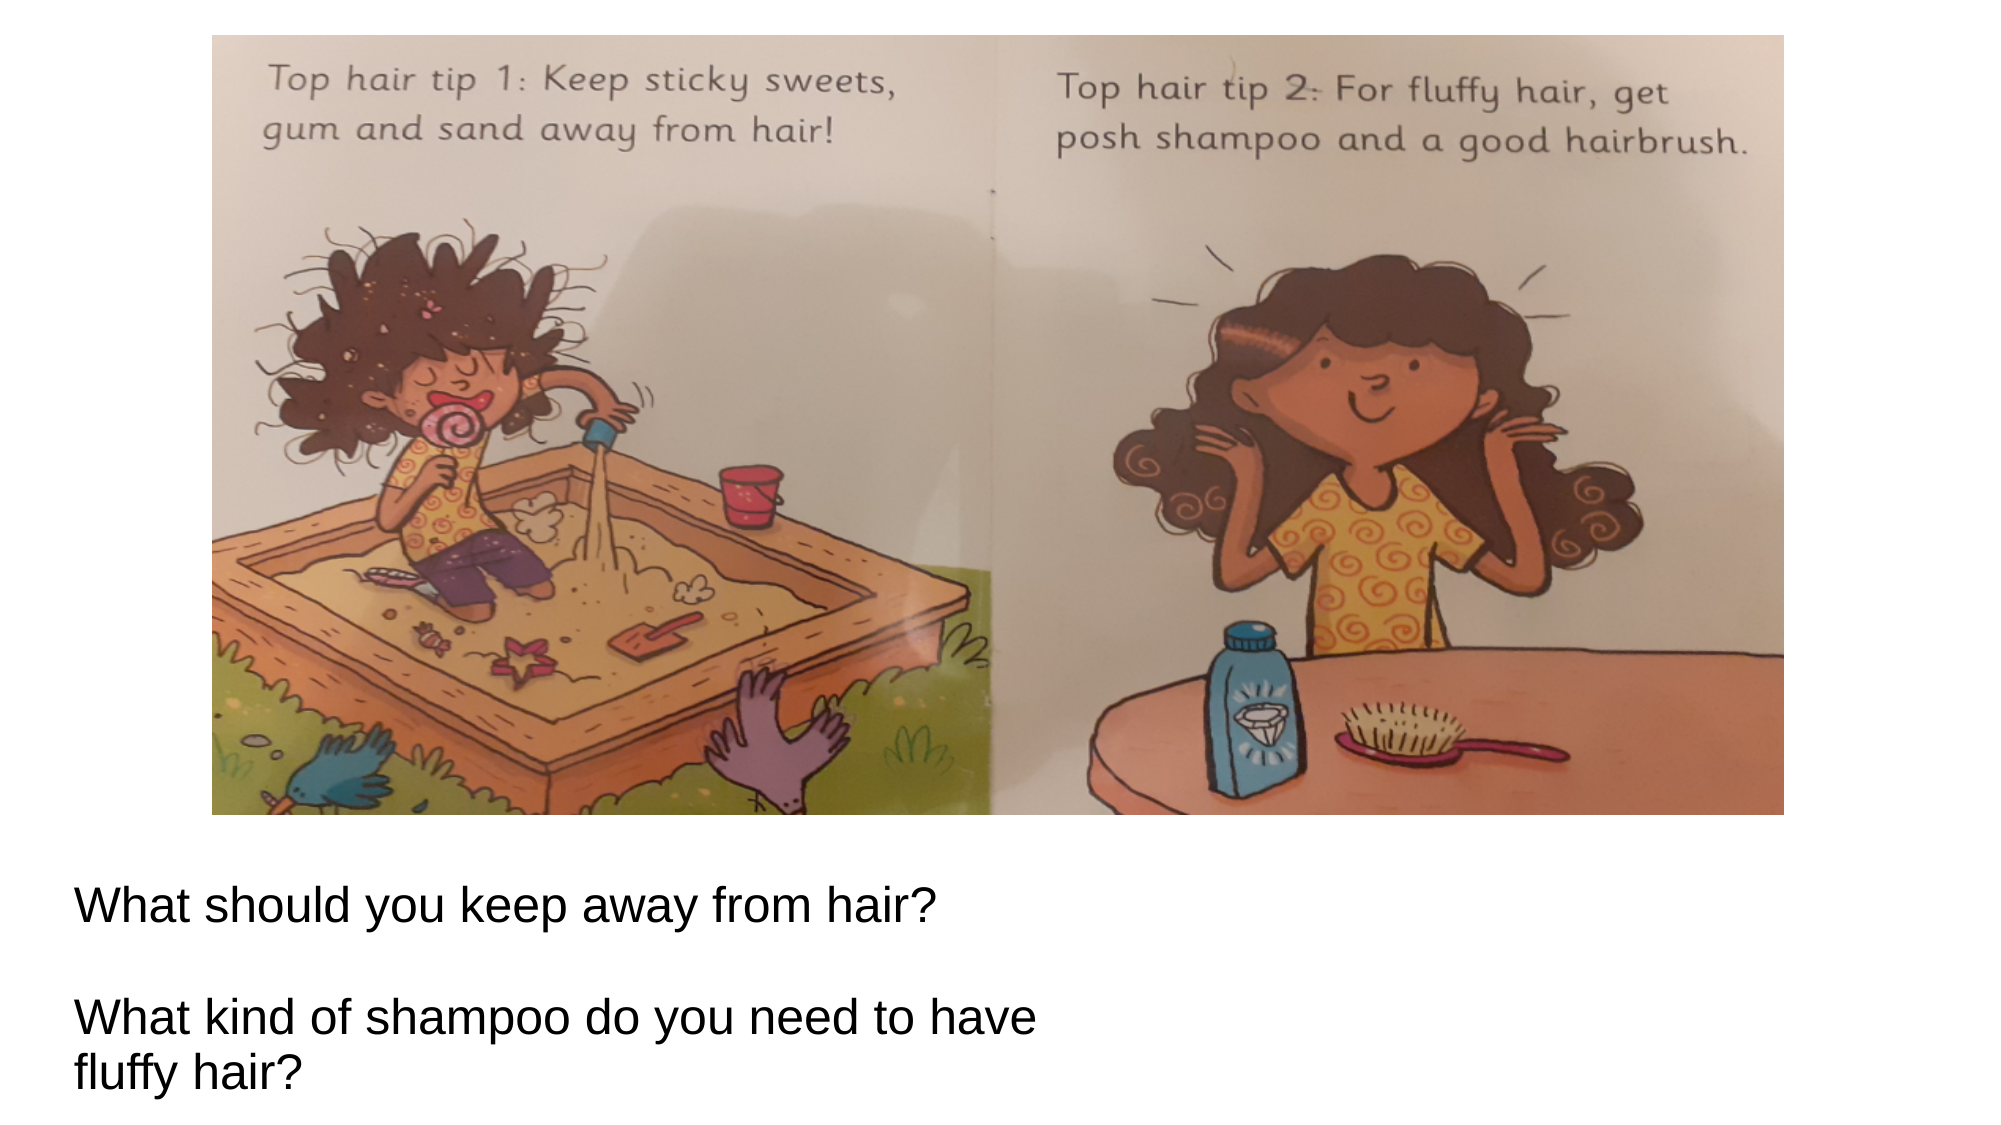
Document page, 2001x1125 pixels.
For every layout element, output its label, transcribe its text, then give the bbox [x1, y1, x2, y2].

picture [212, 35, 1784, 815]
text_box What should you keep away from hair? What kind of shampoo do you need to have fluffy hair? [59, 870, 1112, 1108]
